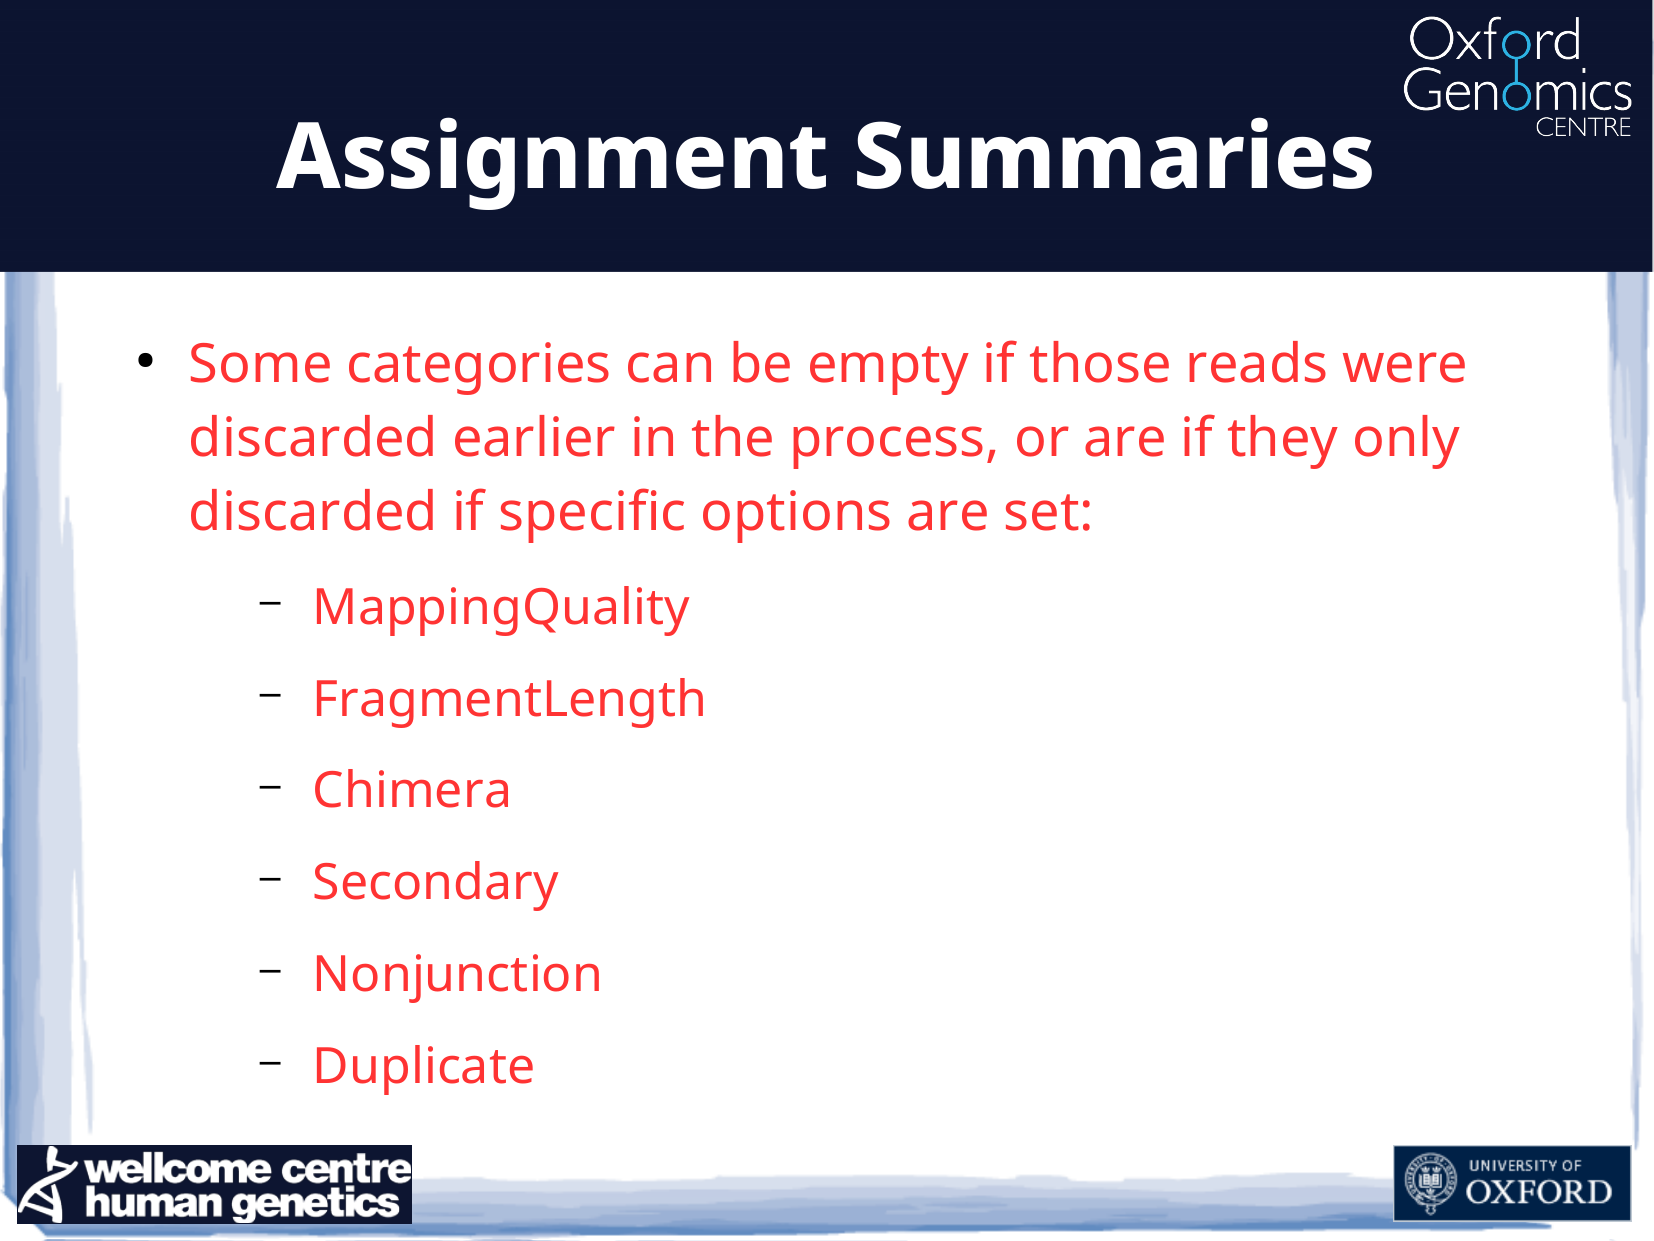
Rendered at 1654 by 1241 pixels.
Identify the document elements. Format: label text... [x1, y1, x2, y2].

list Some categories can be empty if those reads were discarded earlier in the process, or are if they only discarded if specific options are set: MappingQuality FragmentLength Chimera Secondary Nonjunction Duplicate [118, 324, 1571, 1123]
title Assignment Summaries [82, 49, 1571, 257]
picture [0, 0, 1654, 1241]
